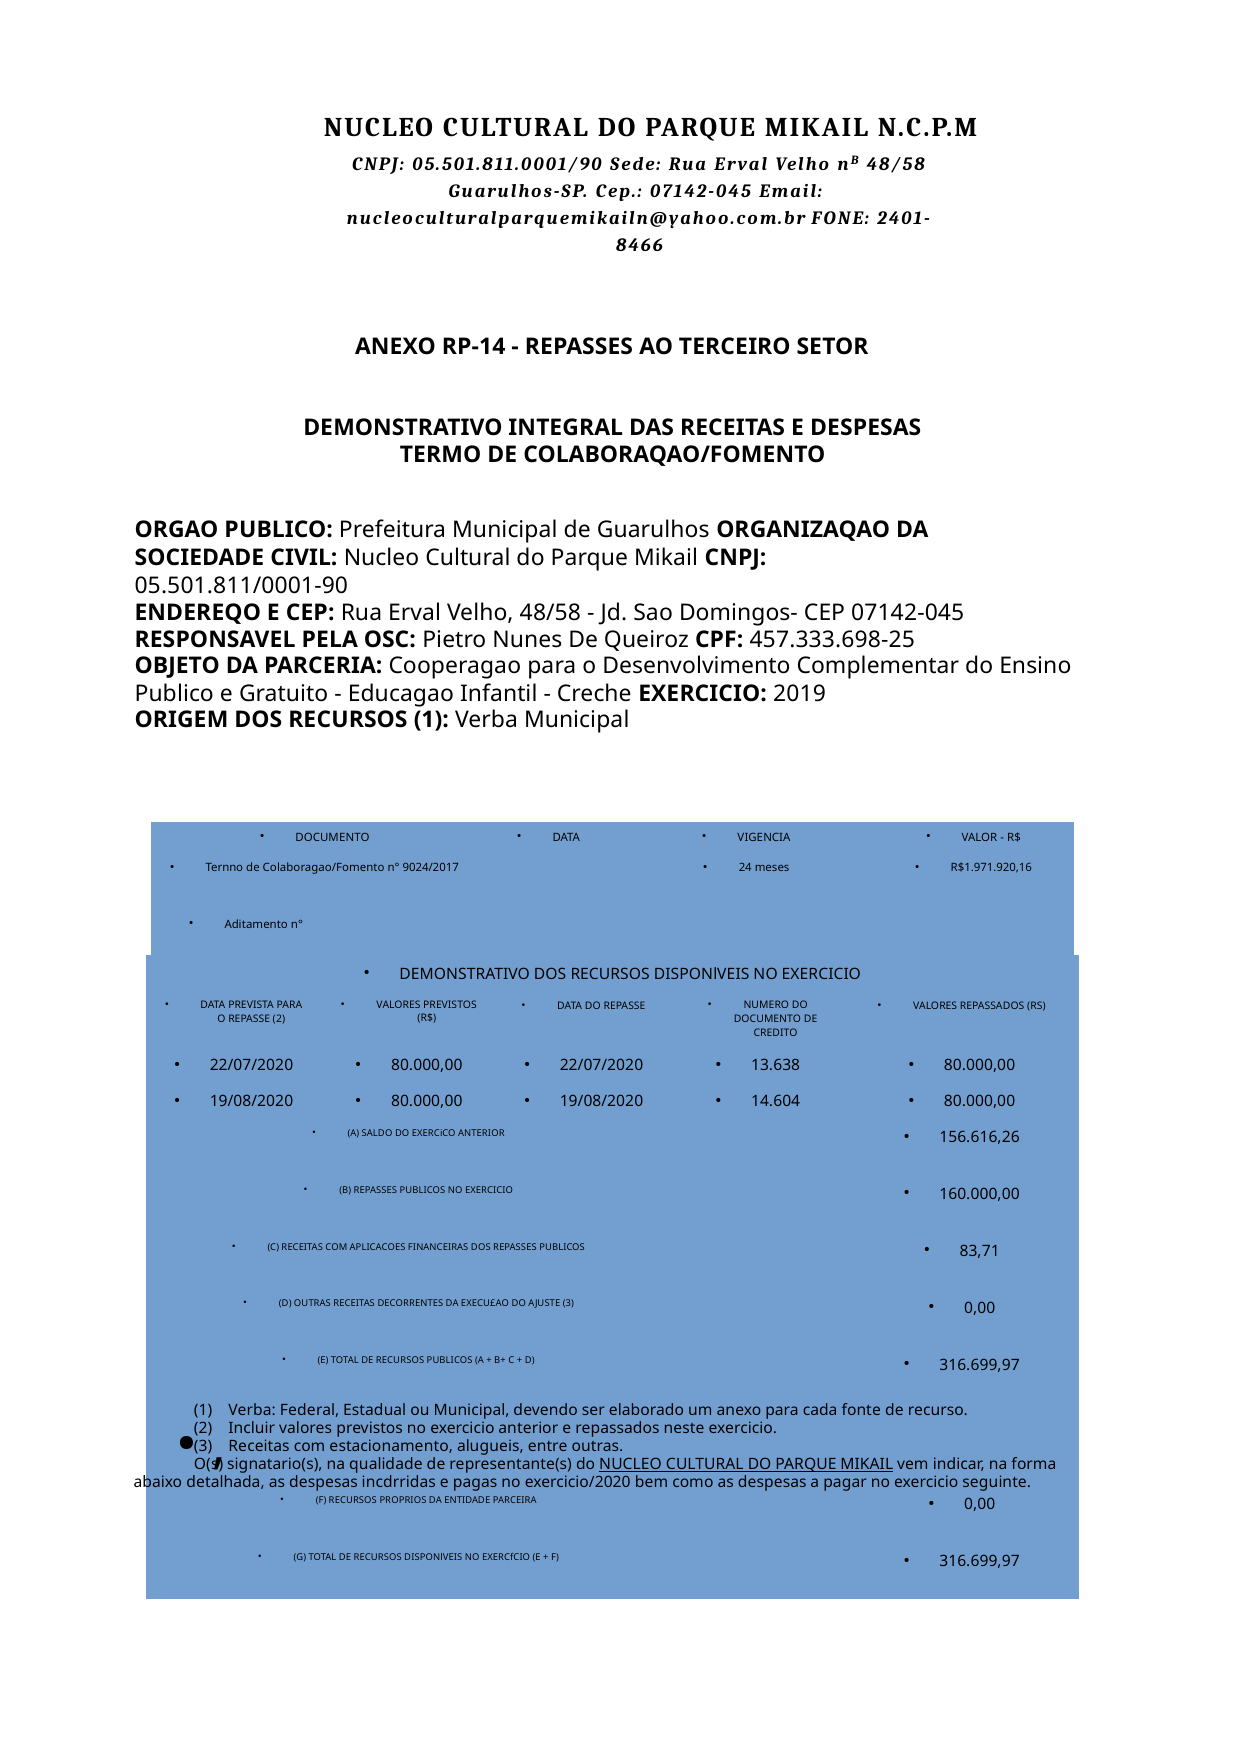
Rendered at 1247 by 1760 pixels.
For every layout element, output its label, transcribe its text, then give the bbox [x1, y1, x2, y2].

table_cell 19/08/2020 [146, 1083, 321, 1119]
table_cell 22/07/2020 [496, 1046, 671, 1083]
table_cell (G) TOTAL DE RECURSOS DISPONlVEIS NO EXERCfCIO (E + F) [146, 1543, 671, 1599]
table_cell 316.699,97 [845, 1346, 1079, 1401]
table_cell 14.604 [671, 1083, 845, 1119]
table_header VALOR - R$ [874, 822, 1074, 852]
table_cell 316.699,97 [845, 1543, 1079, 1599]
text_box ANEXO RP-14 - REPASSES AO TERCEIRO SETOR [323, 331, 902, 358]
table_header DOCUMENTO [151, 822, 478, 852]
text_box ORGAO PUBLICO: Prefeitura Municipal de Guarulhos ORGANIZAQAO DA SOCIEDADE CIVIL: Nucleo Cultural do Parque Mikail CNPJ: 05.501.811/0001-90 ENDEREQO E CEP: Rua Erval Velho, 48/58 - Jd. Sao Domingos- CEP 07142-045 RESPONSAVEL PELA OSC: Pietro Nunes De Queiroz CPF: 457.333.698-25 OBJETO DA PARCERIA: Cooperagao para o Desenvolvimento Complementar do Ensino Publico e Gratuito - Educagao Infantil - Creche EXERCICIO: 2019 ORIGEM DOS RECURSOS (1): Verba Municipal [135, 515, 1101, 798]
table_cell R$1.971.920,16 [874, 852, 1074, 909]
table_cell [671, 1496, 845, 1543]
text_box NUCLEO CULTURAL DO PARQUE MIKAIL N.C.P.M [324, 109, 955, 136]
table_header VIGENCIA [619, 822, 874, 852]
table_cell 22/07/2020 [146, 1046, 321, 1083]
table_cell DATA PREVISTA PARA O REPASSE (2) [146, 991, 321, 1046]
text_box (1) Verba: Federal, Estadual ou Municipal, devendo ser elaborado um anexo para cada fonte de recurso. (2) Incluir valores previstos no exercicio anterior e repassados neste exercicio. (3) Receitas com estacionamento, alugueis, entre outras. O(s) signatario(s), na qualidade de representante(s) do NUCLEO CULTURAL DO PARQUE MIKAIL vem indicar, na forma abaixo detalhada, as despesas incdrridas e pagas no exercicio/2020 bem como as despesas a pagar no exercicio seguinte. [133, 1401, 1101, 1496]
table_cell 83,71 [845, 1232, 1079, 1289]
table_cell Ternno de Colaboragao/Fomento n° 9024/2017 [151, 852, 478, 909]
table_cell (C) RECEITAS COM APLICACOES FINANCEIRAS DOS REPASSES PUBLICOS [146, 1232, 671, 1289]
table_cell (D) OUTRAS RECEITAS DECORRENTES DA EXECU£AO DO AJUSTE (3) [146, 1289, 671, 1346]
table_cell (E) TOTAL DE RECURSOS PUBLICOS (A + B+ C + D) [146, 1346, 671, 1401]
table_cell [671, 1175, 845, 1232]
table_cell 0,00 [845, 1496, 1079, 1543]
table_cell (A) SALDO DO EXERCiCO ANTERIOR [146, 1119, 671, 1175]
table_header DEMONSTRATIVO DOS RECURSOS DISPONlVEIS NO EXERCICIO [146, 955, 1079, 991]
table_cell [478, 909, 619, 955]
table_cell VALORES PREVISTOS (R$) [321, 991, 496, 1046]
table_cell [671, 1346, 845, 1401]
table_cell 19/08/2020 [496, 1083, 671, 1119]
table_cell 0,00 [845, 1289, 1079, 1346]
table_cell 24 meses [619, 852, 874, 909]
table_cell (F) RECURSOS PROPRIOS DA ENTIDADE PARCEIRA [146, 1496, 671, 1543]
table_cell 80.000,00 [321, 1083, 496, 1119]
table_cell 80.000,00 [845, 1046, 1079, 1083]
table_cell [671, 1232, 845, 1289]
table_cell (B) REPASSES PUBLICOS NO EXERCICIO [146, 1175, 671, 1232]
table_cell [671, 1289, 845, 1346]
table_cell NUMERO DO DOCUMENTO DE CREDITO [671, 991, 845, 1046]
table_cell 156.616,26 [845, 1119, 1079, 1175]
table_cell [874, 909, 1074, 955]
table_cell Aditamento n° [151, 909, 478, 955]
table_header DATA [478, 822, 619, 852]
table_cell VALORES REPASSADOS (RS) [845, 991, 1079, 1046]
table_cell 80.000,00 [845, 1083, 1079, 1119]
table_cell 13.638 [671, 1046, 845, 1083]
table_cell [671, 1119, 845, 1175]
text_box CNPJ: 05.501.811.0001/90 Sede: Rua Erval Velho nB 48/58 Guarulhos-SP. Cep.: 07142-045 Email: nucleoculturalparquemikailn@yahoo.com.br FONE: 2401-8466 [324, 147, 955, 274]
table_cell [478, 852, 619, 909]
table_cell [671, 1543, 845, 1599]
table_cell 80.000,00 [321, 1046, 496, 1083]
table_cell [619, 909, 874, 955]
text_box DEMONSTRATIVO INTEGRAL DAS RECEITAS E DESPESAS TERMO DE COLABORAQAO/FOMENTO [269, 413, 957, 470]
table_cell 160.000,00 [845, 1175, 1079, 1232]
table_cell DATA DO REPASSE [496, 991, 671, 1046]
